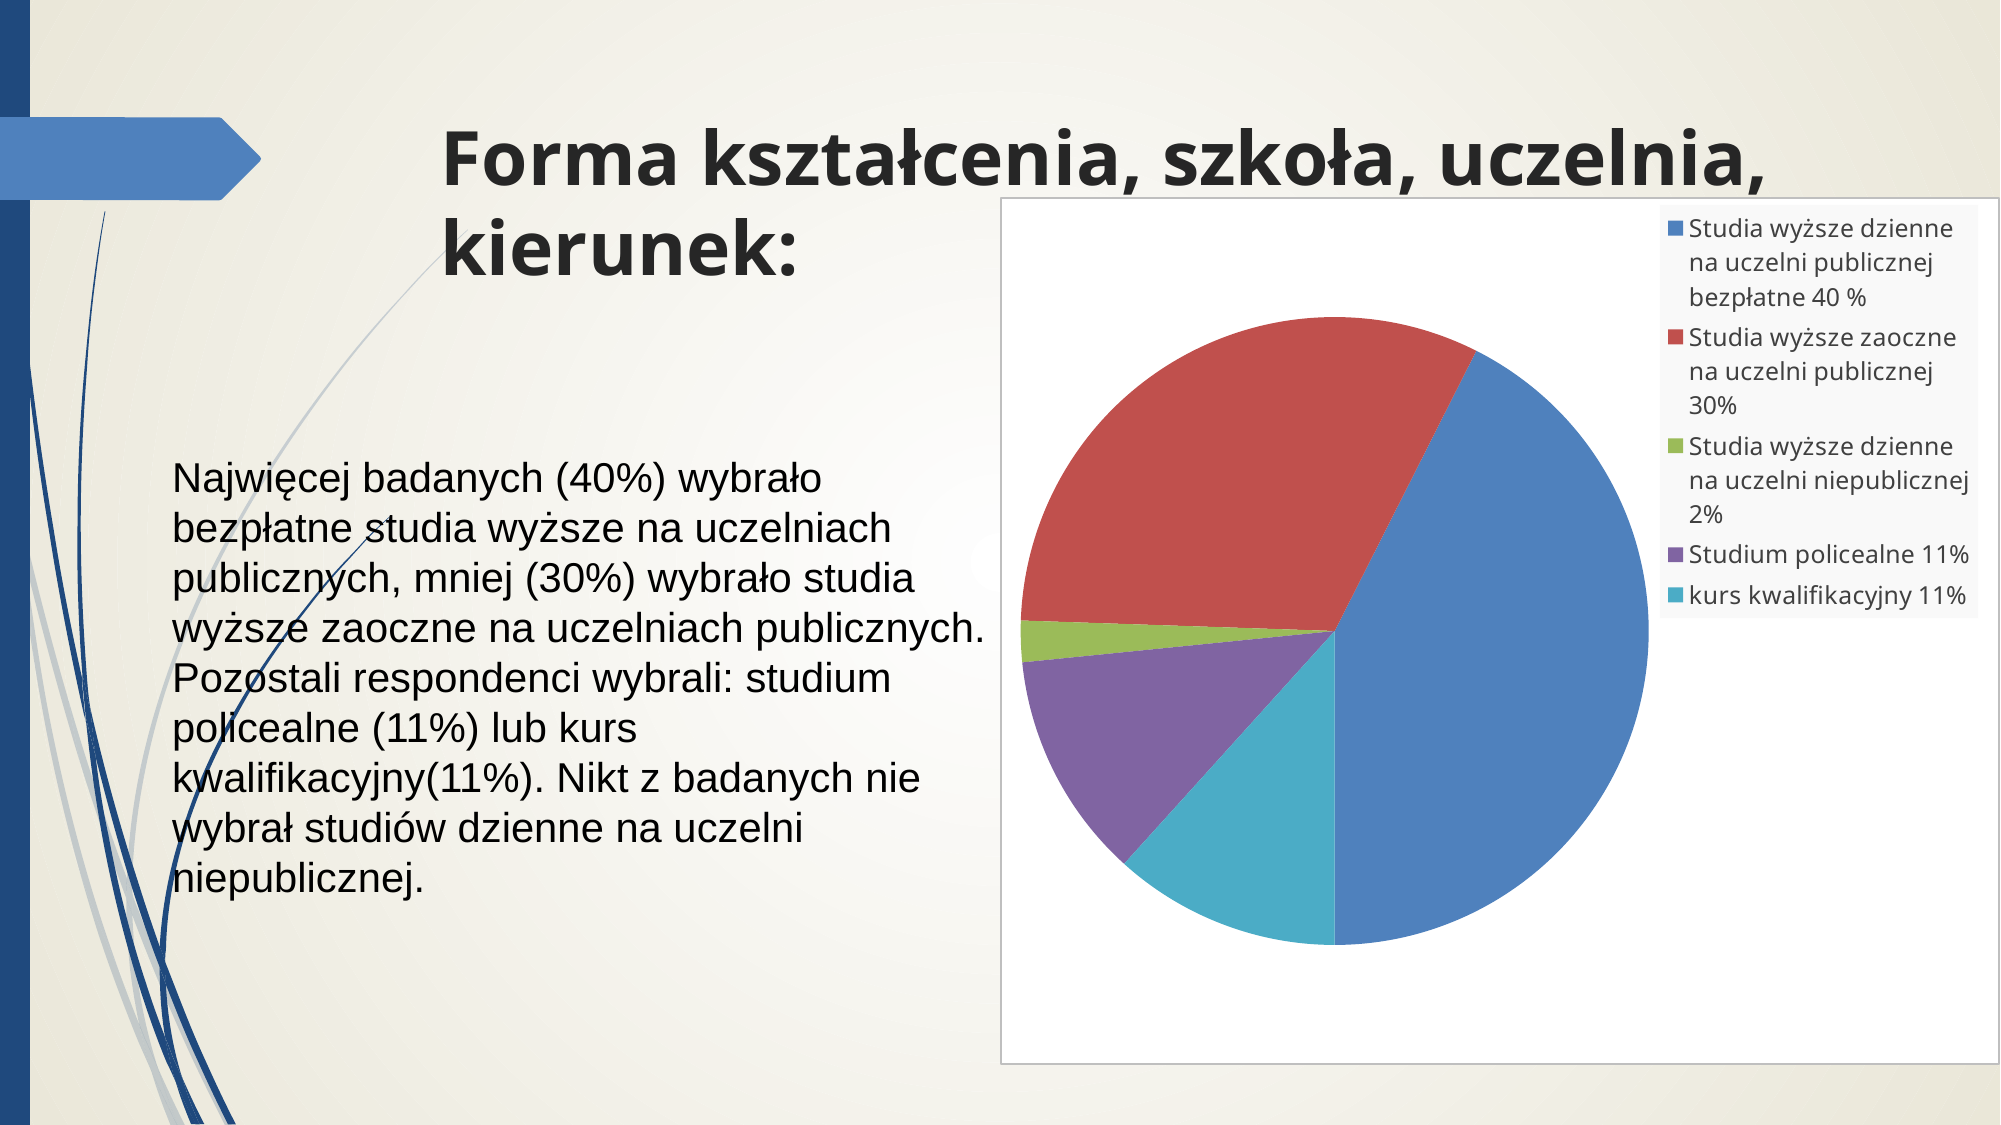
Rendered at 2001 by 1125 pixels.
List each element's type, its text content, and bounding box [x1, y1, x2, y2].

title Forma kształcenia, szkoła, uczelnia, kierunek: [425, 102, 1888, 313]
chart [999, 197, 2000, 1066]
text_box Najwięcej badanych (40%) wybrało bezpłatne studia wyższe na uczelniach publicznych, mniej (30%) wybrało studia wyższe zaoczne na uczelniach publicznych. Pozostali respondenci wybrali: studium policealne (11%) lub kurs kwalifikacyjny(11%). Nikt z badanych nie wybrał studiów dzienne na uczelni niepublicznej. [157, 442, 1015, 913]
